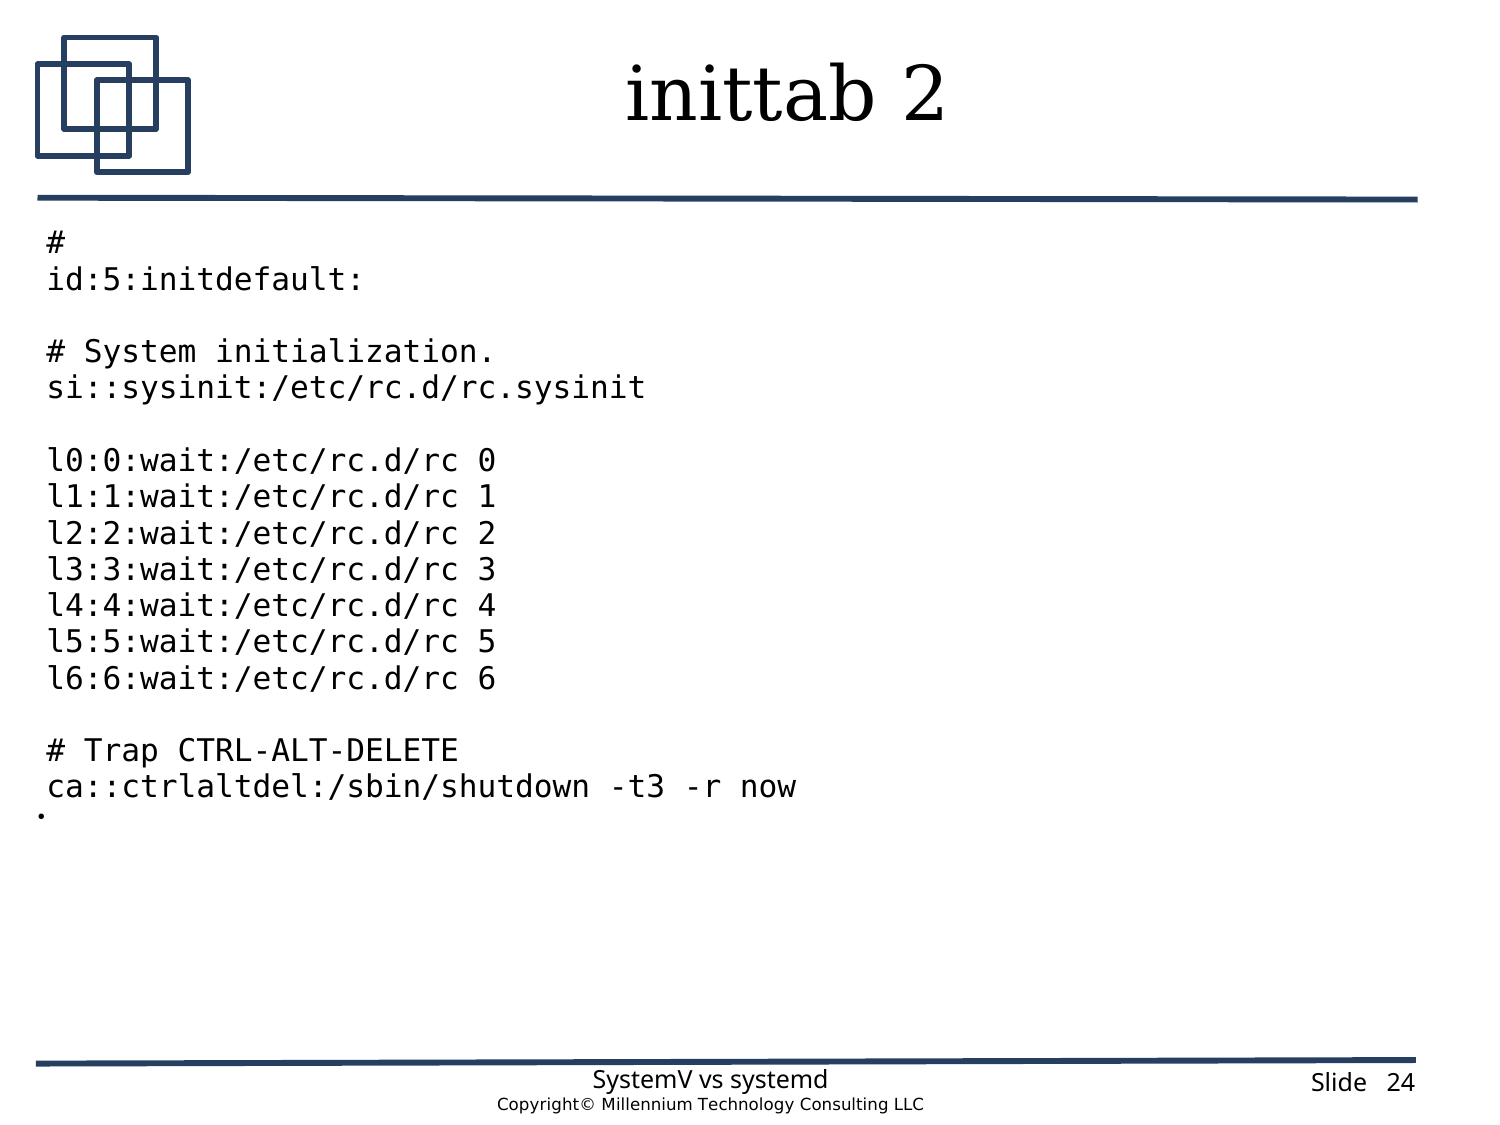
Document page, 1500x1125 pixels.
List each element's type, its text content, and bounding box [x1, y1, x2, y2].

list # id:5:initdefault: # System initialization. si::sysinit:/etc/rc.d/rc.sysinit l0:0:wait:/etc/rc.d/rc 0 l1:1:wait:/etc/rc.d/rc 1 l2:2:wait:/etc/rc.d/rc 2 l3:3:wait:/etc/rc.d/rc 3 l4:4:wait:/etc/rc.d/rc 4 l5:5:wait:/etc/rc.d/rc 5 l6:6:wait:/etc/rc.d/rc 6 # Trap CTRL-ALT-DELETE ca::ctrlaltdel:/sbin/shutdown -t3 -r now [37, 224, 1425, 968]
title inittab 2 [150, 0, 1425, 188]
